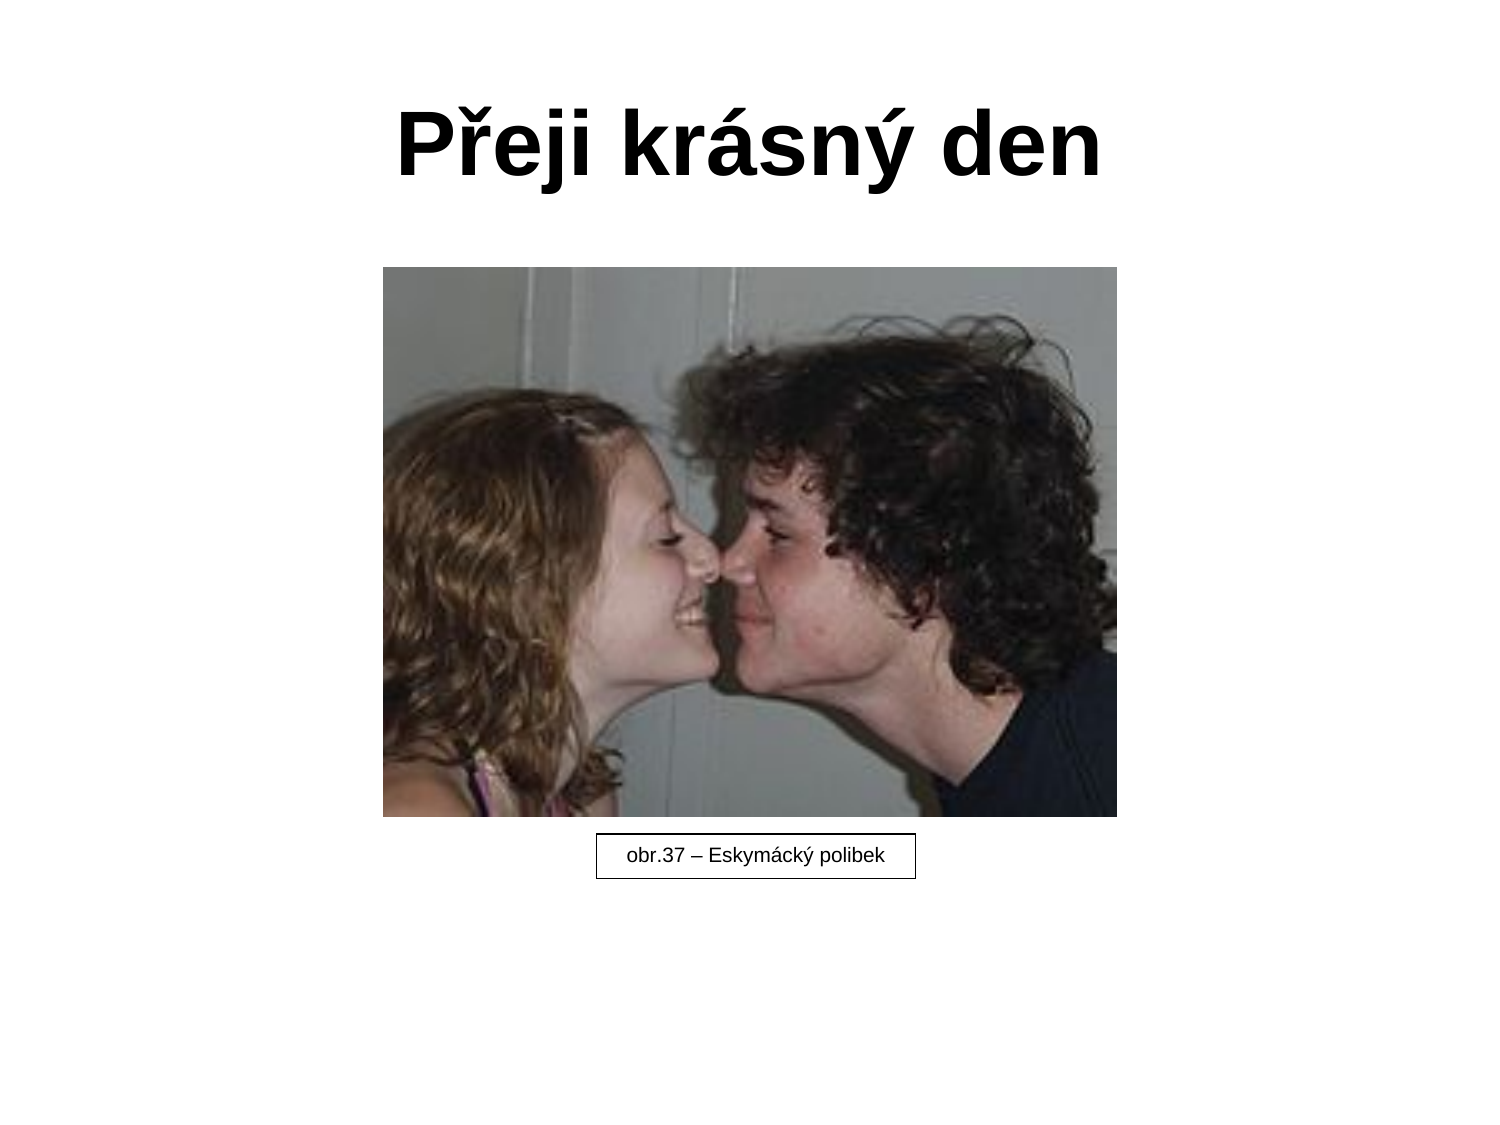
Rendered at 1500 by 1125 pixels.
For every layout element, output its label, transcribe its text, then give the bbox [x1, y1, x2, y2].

picture [383, 267, 1117, 817]
title Přeji krásný den [75, 45, 1426, 233]
text_box obr.37 – Eskymácký polibek [596, 834, 916, 879]
